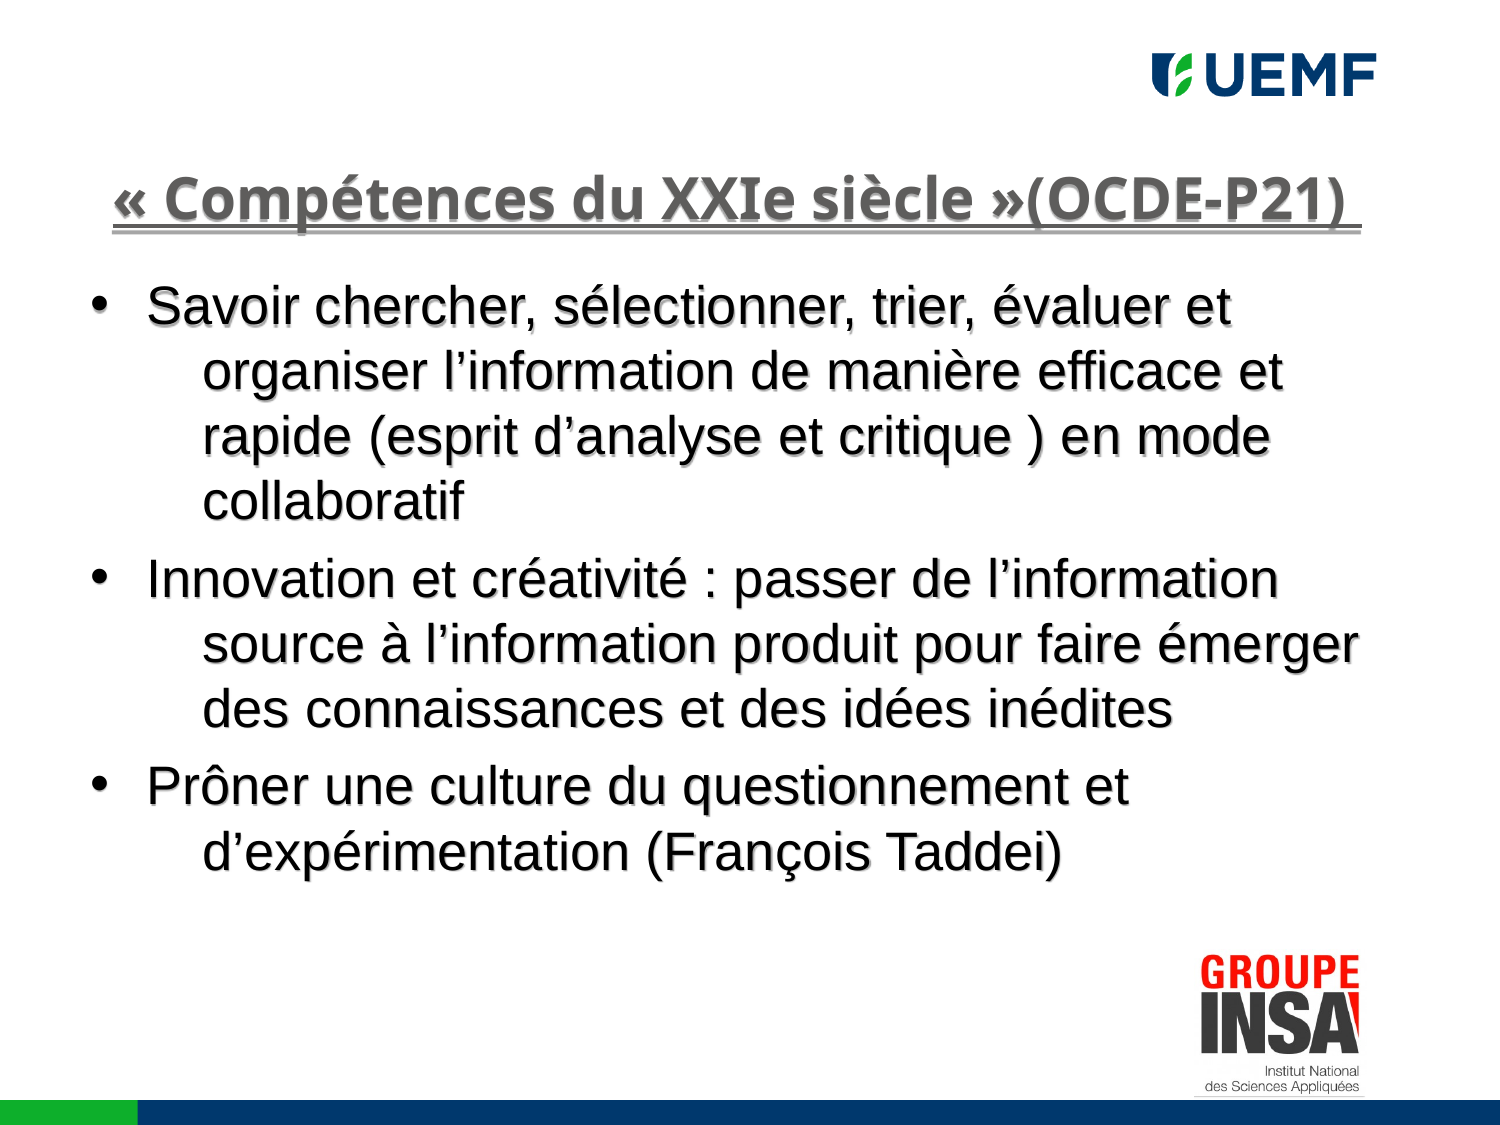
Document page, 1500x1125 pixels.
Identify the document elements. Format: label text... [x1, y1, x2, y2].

title « Compétences du XXIe siècle »(OCDE-P21) [62, 102, 1413, 291]
list Savoir chercher, sélectionner, trier, évaluer et organiser l’information de manière efficace et rapide (esprit d’analyse et critique ) en mode collaboratif Innovation et créativité : passer de l’information source à l’information produit pour faire émerger des connaissances et des idées inédites Prôner une culture du questionnement et d’expérimentation (François Taddei) [75, 262, 1426, 1005]
